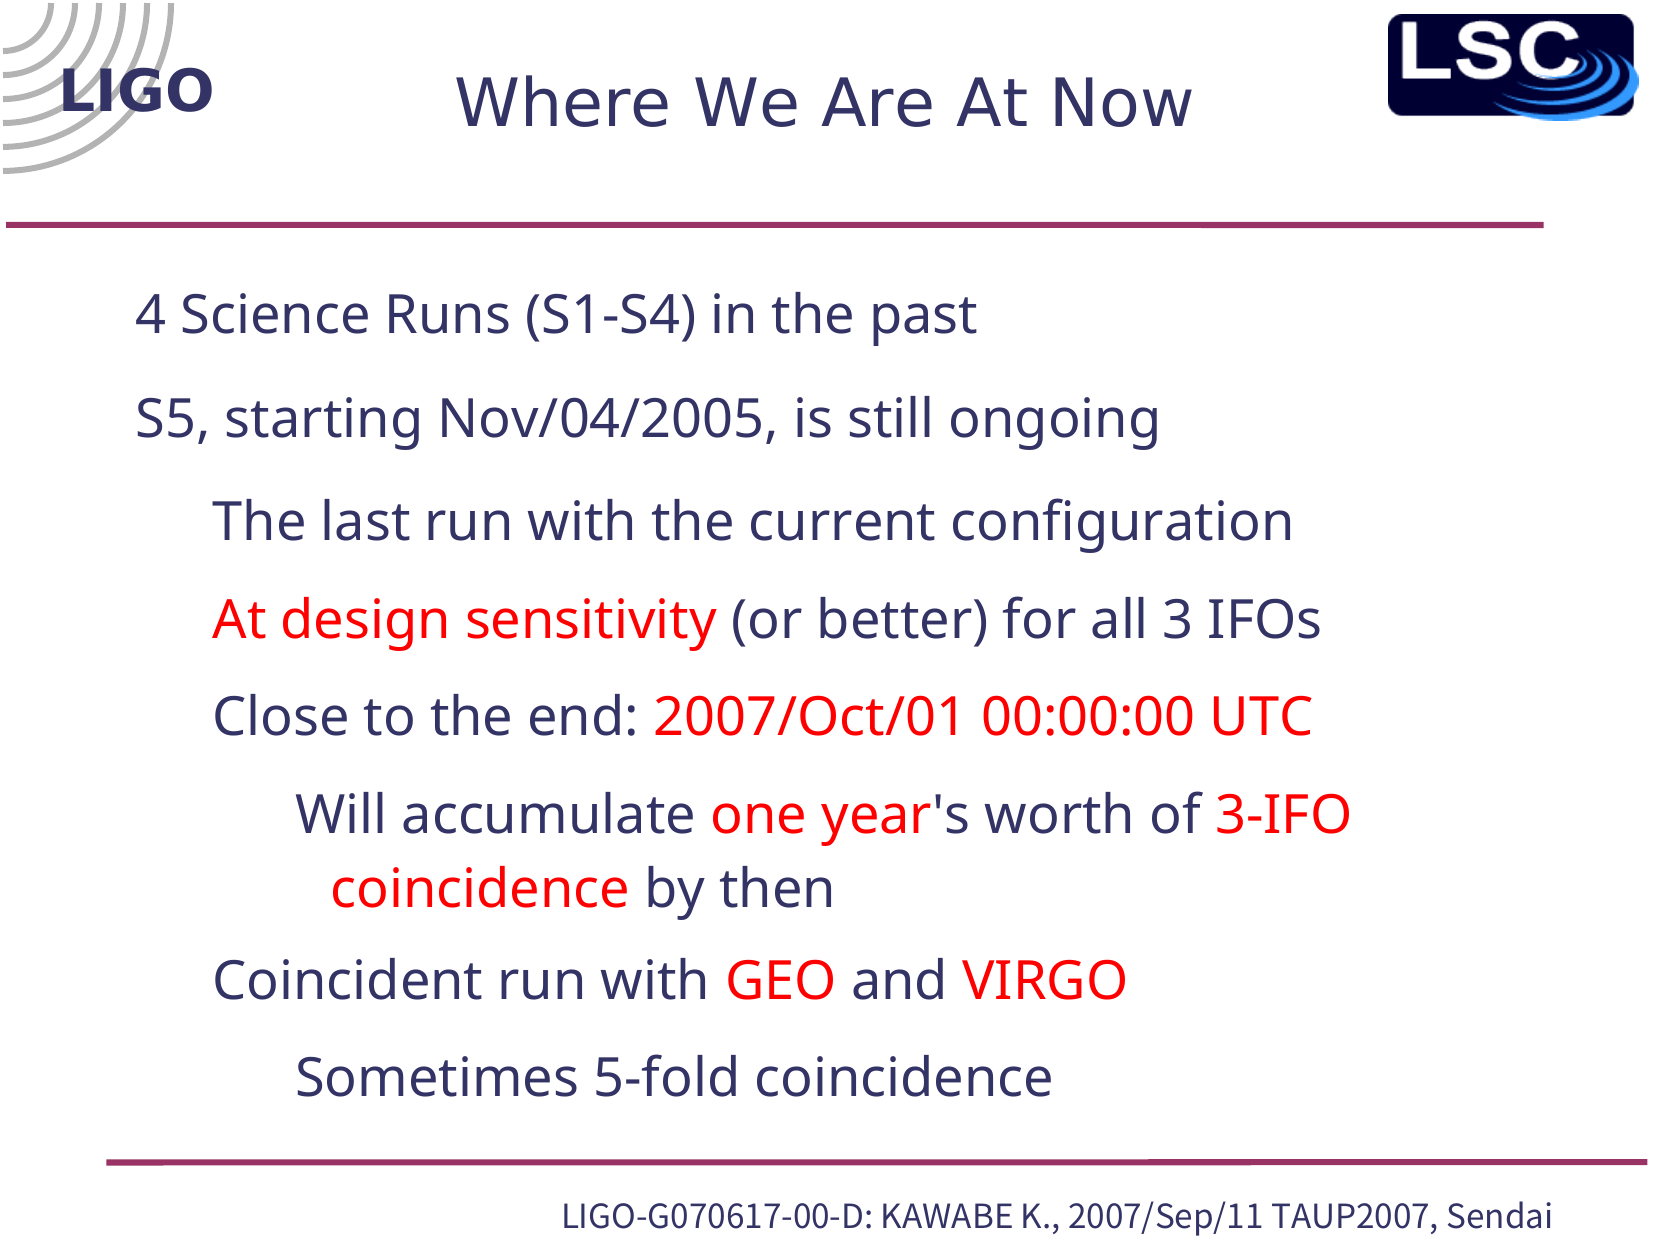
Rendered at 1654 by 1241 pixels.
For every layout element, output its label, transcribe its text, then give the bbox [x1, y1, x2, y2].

title Where We Are At Now [187, 0, 1463, 208]
list 4 Science Runs (S1-S4) in the past S5, starting Nov/04/2005, is still ongoing The last run with the current configuration At design sensitivity (or better) for all 3 IFOs Close to the end: 2007/Oct/01 00:00:00 UTC Will accumulate one year's worth of 3-IFO coincidence by then Coincident run with GEO and VIRGO Sometimes 5-fold coincidence [118, 275, 1531, 1058]
picture [1463, 14, 1639, 121]
